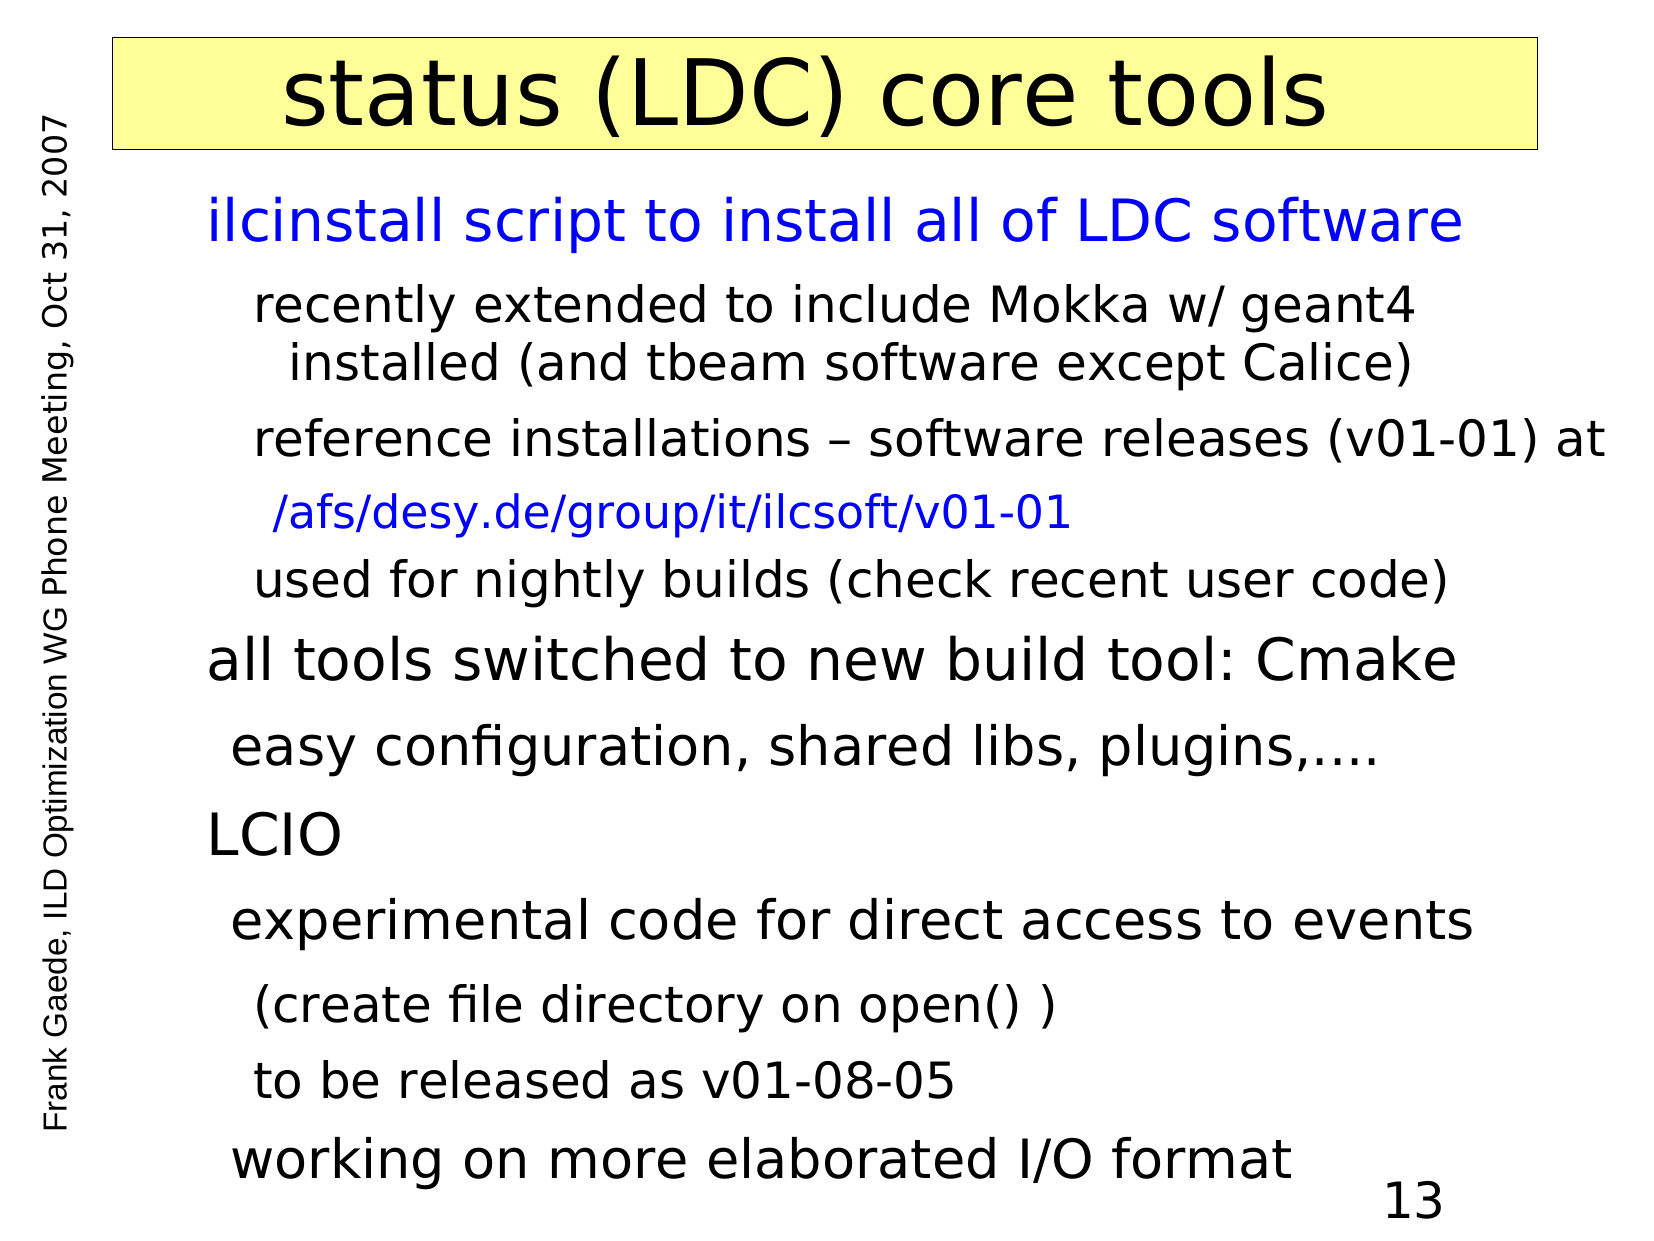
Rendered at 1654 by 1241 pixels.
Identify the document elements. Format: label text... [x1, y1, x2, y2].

title status (LDC) core tools [112, 37, 1500, 151]
list ilcinstall script to install all of LDC software recently extended to include Mokka w/ geant4 installed (and tbeam software except Calice) reference installations – software releases (v01-01) at /afs/desy.de/group/it/ilcsoft/v01-01 used for nightly builds (check recent user code) all tools switched to new build tool: Cmake easy configuration, shared libs, plugins,.... LCIO experimental code for direct access to events (create file directory on open() ) to be released as v01-08-05 working on more elaborated I/O format [189, 187, 1615, 1179]
